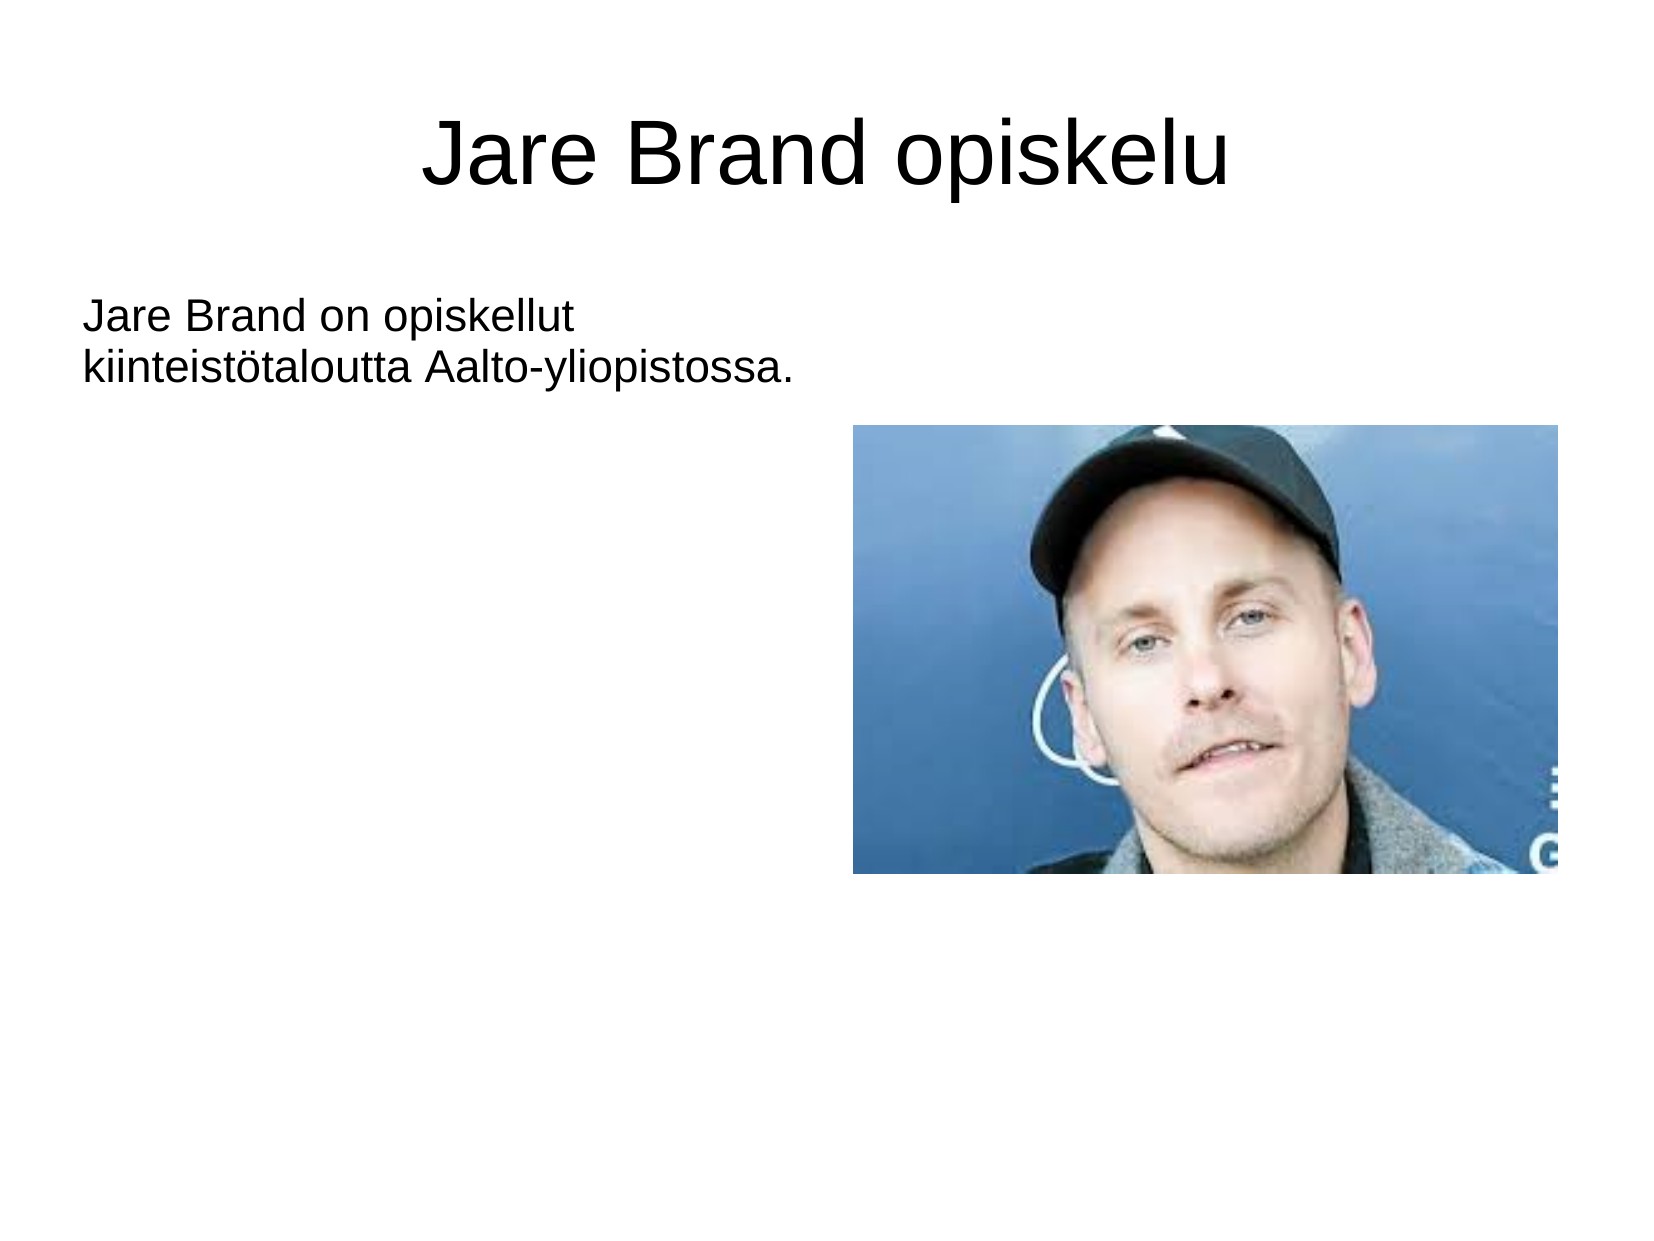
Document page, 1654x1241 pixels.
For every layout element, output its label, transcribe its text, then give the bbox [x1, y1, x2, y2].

picture [853, 425, 1558, 875]
title Jare Brand opiskelu [82, 49, 1571, 257]
list Jare Brand on opiskellut kiinteistötaloutta Aalto-yliopistossa. [82, 290, 809, 1010]
